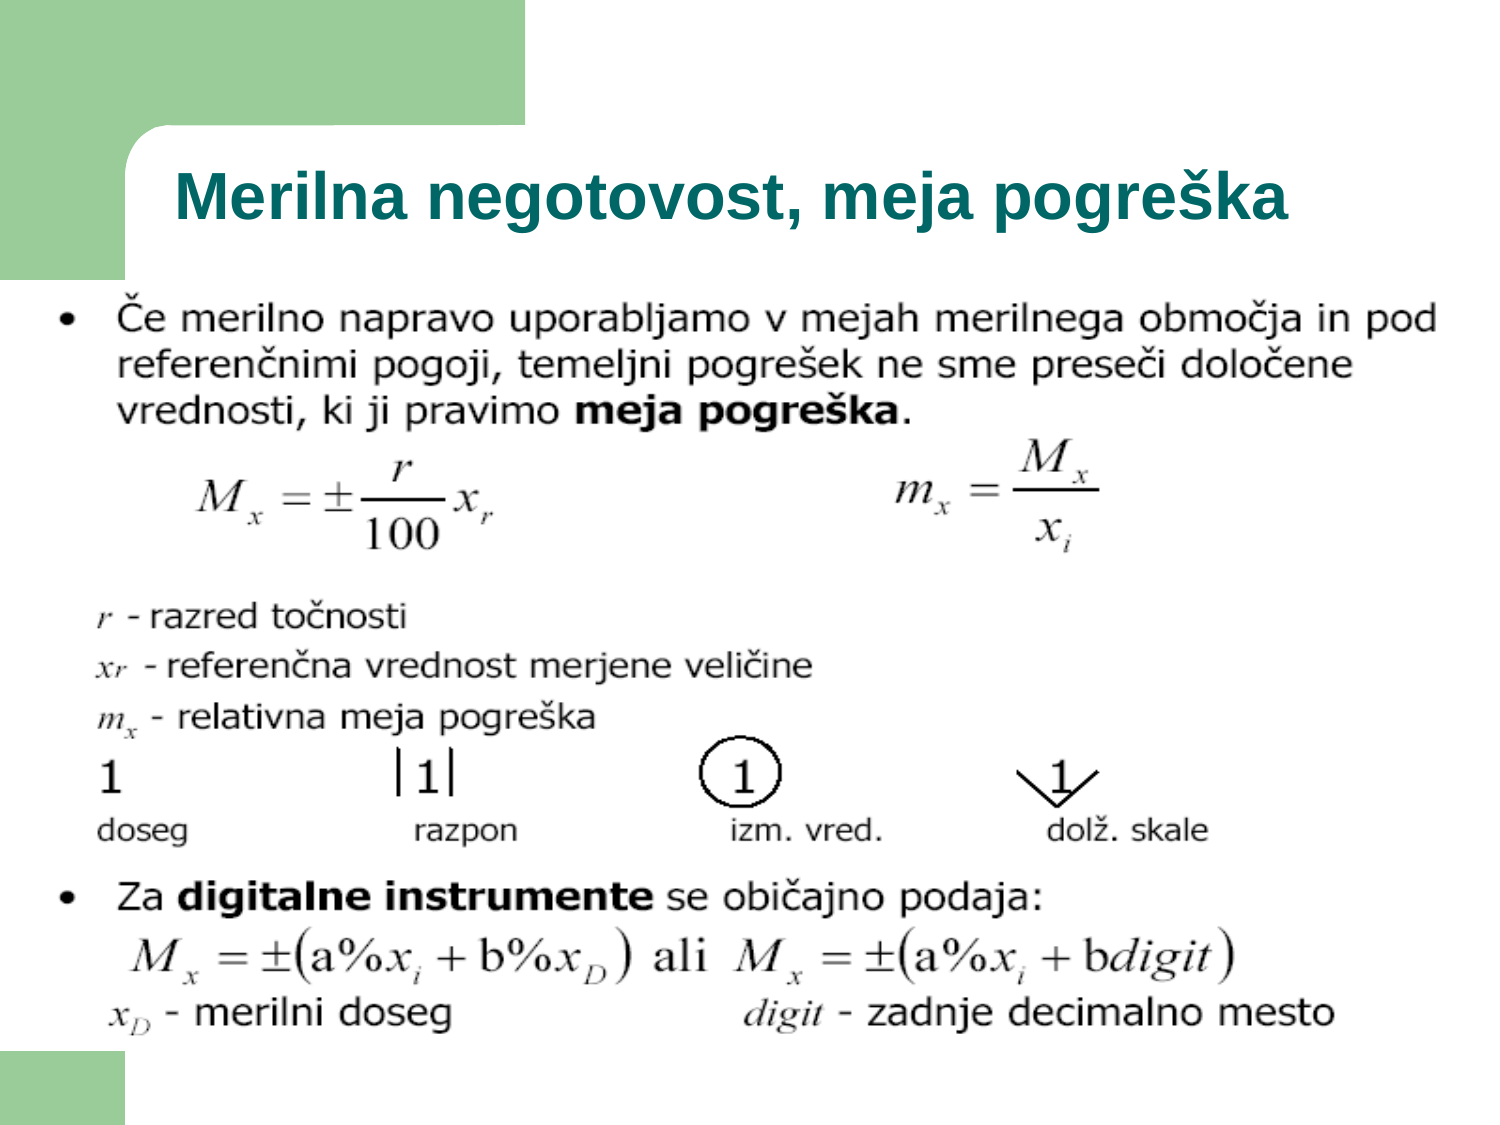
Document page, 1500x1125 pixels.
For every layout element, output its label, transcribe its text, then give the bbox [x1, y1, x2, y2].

title Merilna negotovost, meja pogreška [159, 78, 1436, 242]
text_box [0, 280, 1465, 1051]
